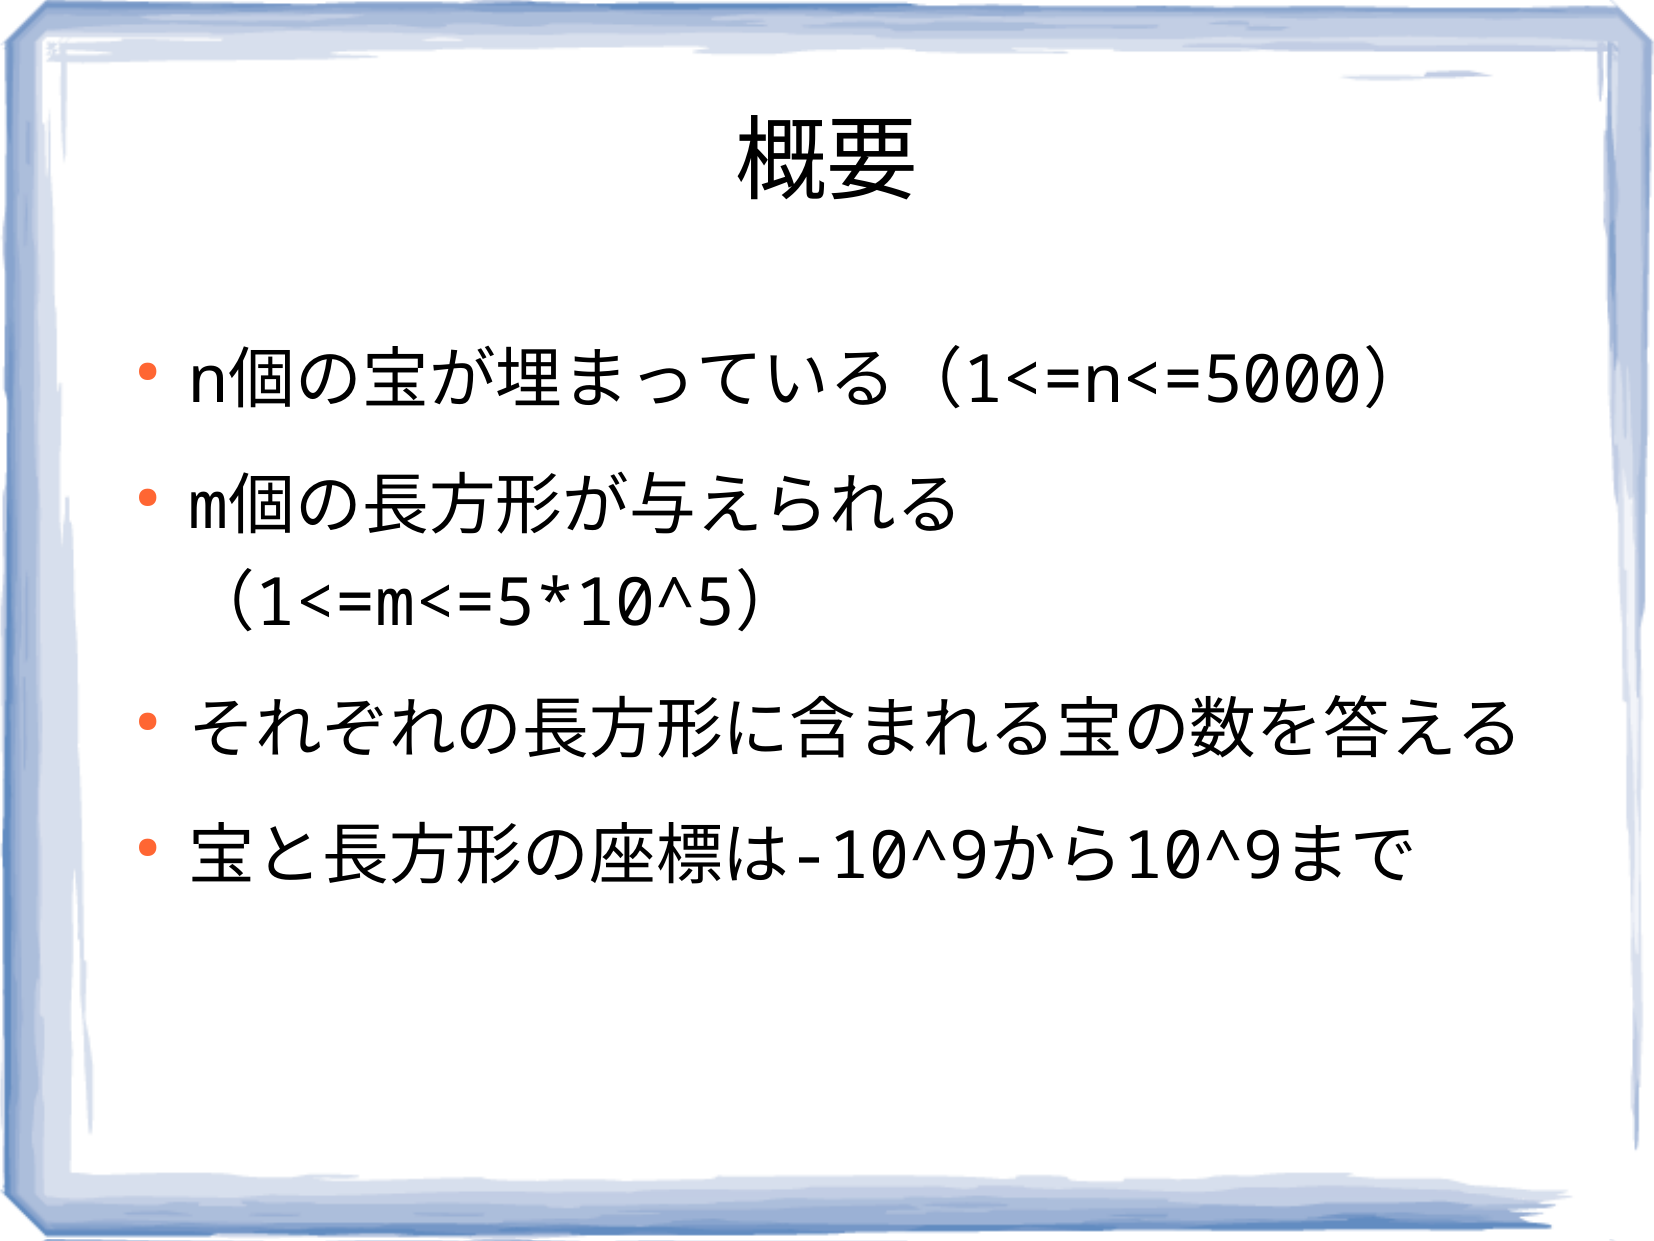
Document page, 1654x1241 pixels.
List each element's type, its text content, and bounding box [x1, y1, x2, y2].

list n個の宝が埋まっている（1<=n<=5000） m個の長方形が与えられる（1<=m<=5*10^5） それぞれの長方形に含まれる宝の数を答える 宝と長方形の座標は-10^9から10^9まで [118, 324, 1571, 1045]
title 概要 [82, 49, 1571, 257]
picture [0, 0, 1654, 1241]
